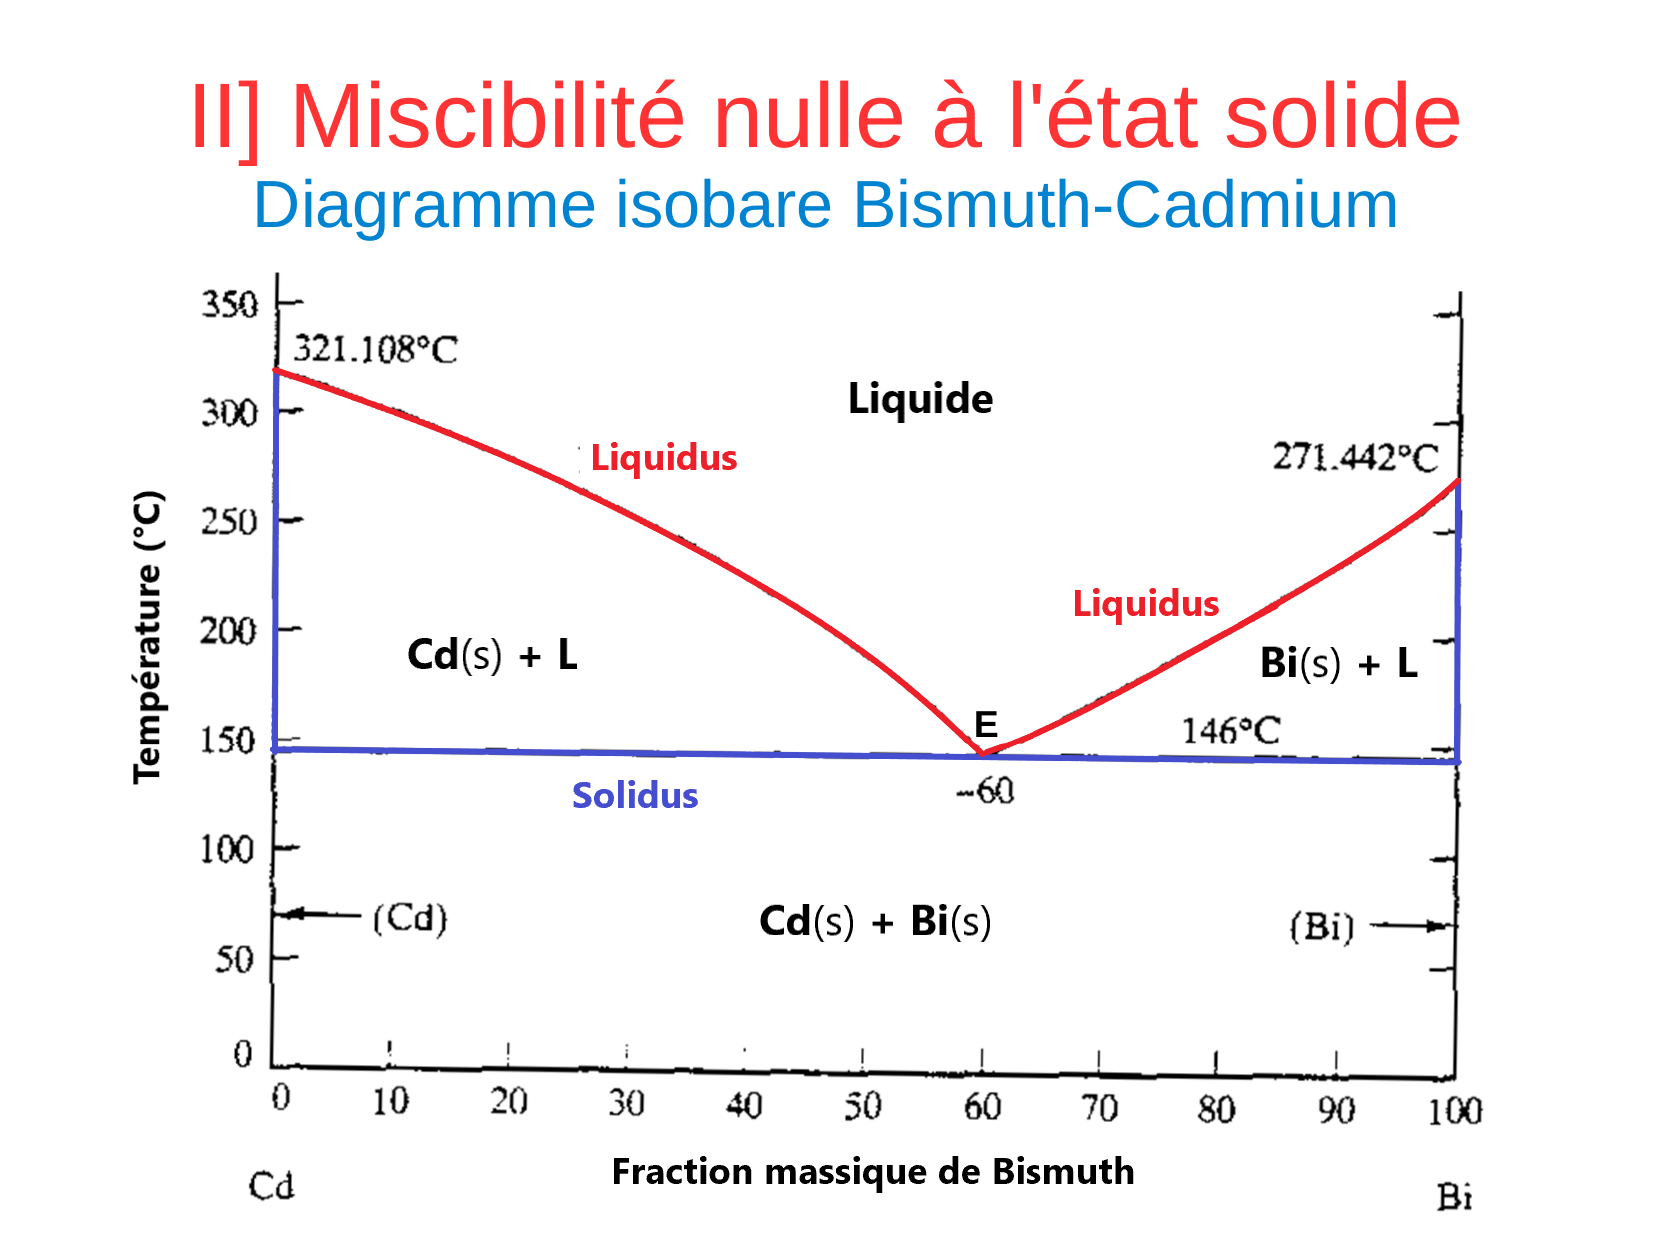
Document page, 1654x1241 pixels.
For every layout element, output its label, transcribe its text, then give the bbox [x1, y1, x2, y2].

picture [112, 253, 1495, 1234]
text_box E [958, 695, 1030, 754]
title II] Miscibilité nulle à l'état solide Diagramme isobare Bismuth-Cadmium [82, 49, 1571, 257]
